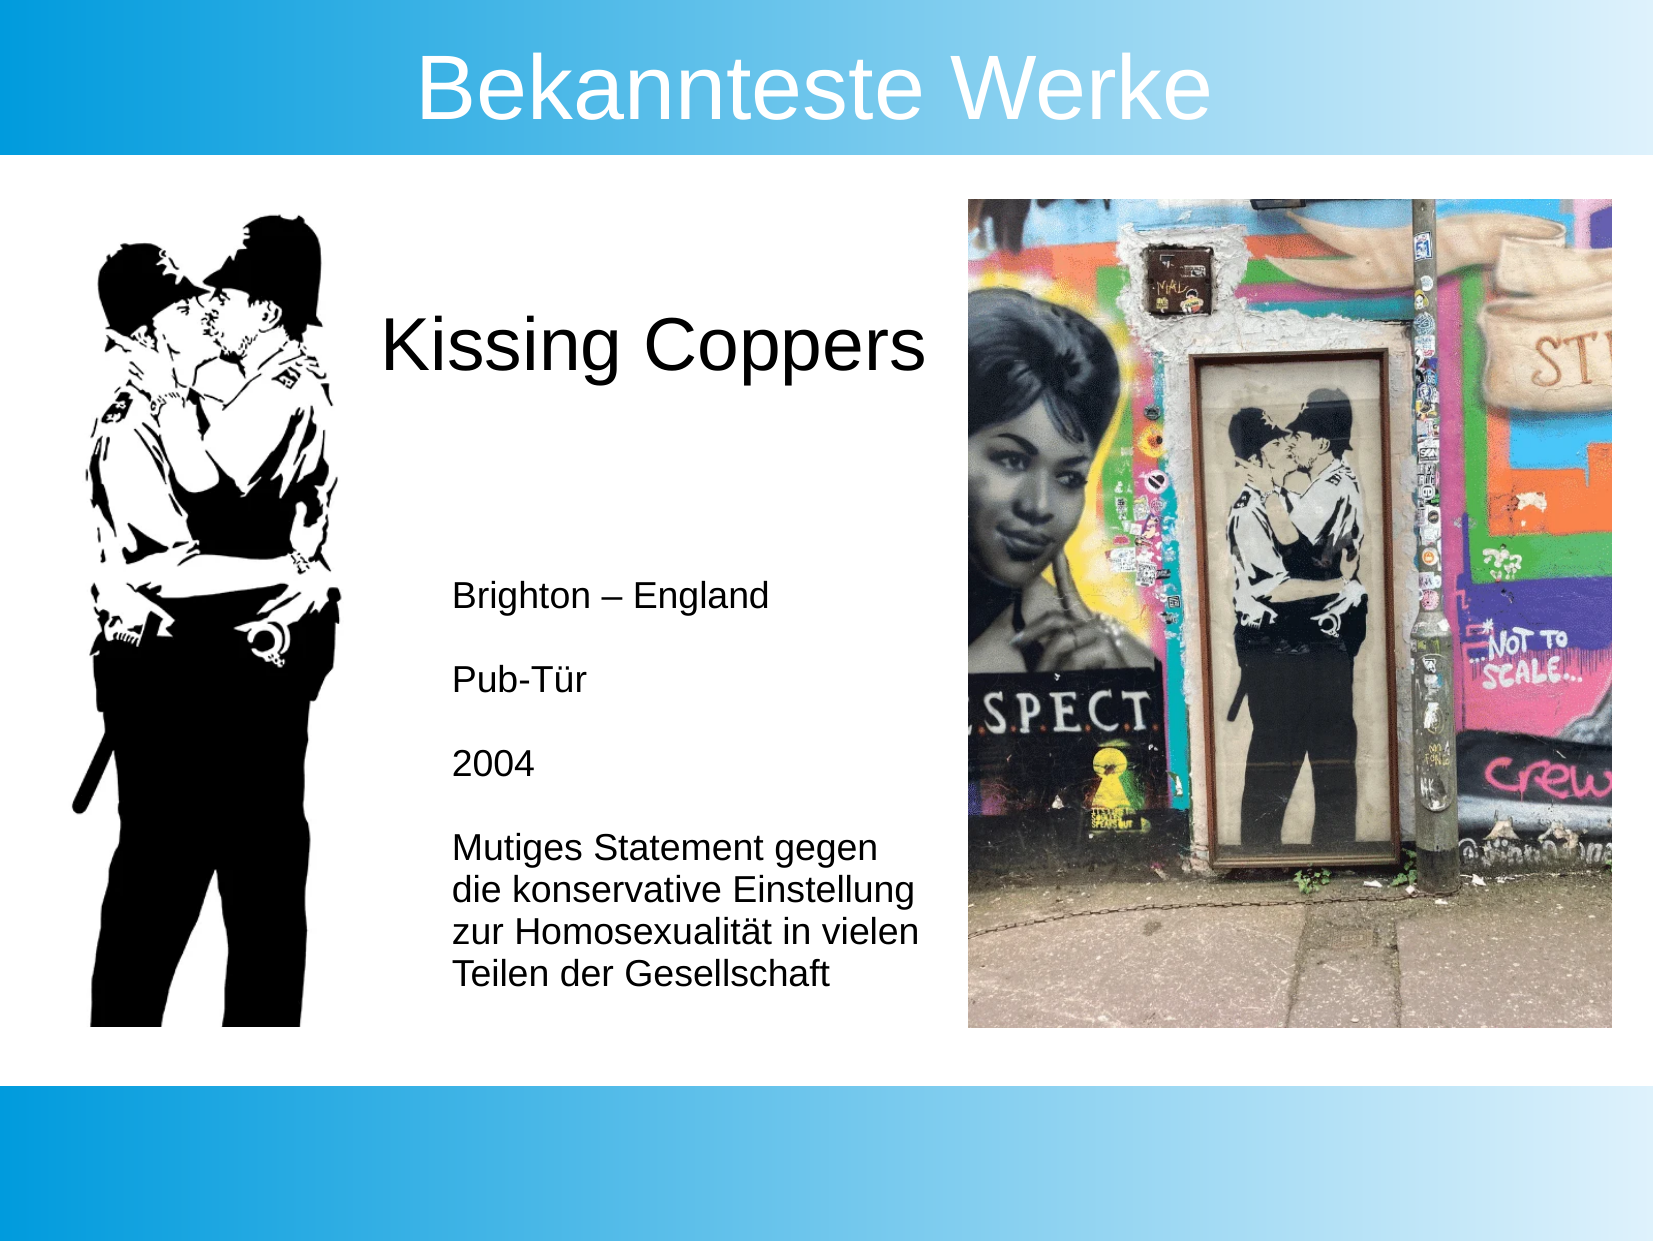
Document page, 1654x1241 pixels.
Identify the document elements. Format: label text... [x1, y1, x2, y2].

text_box Kissing Coppers [366, 295, 968, 402]
text_box Brighton – England Pub-Tür 2004 Mutiges Statement gegen die konservative Einstellung zur Homosexualität in vielen Teilen der Gesellschaft [437, 566, 943, 1044]
picture [23, 199, 393, 1027]
title Bekannteste Werke [84, 35, 1573, 141]
picture [968, 199, 1612, 1028]
